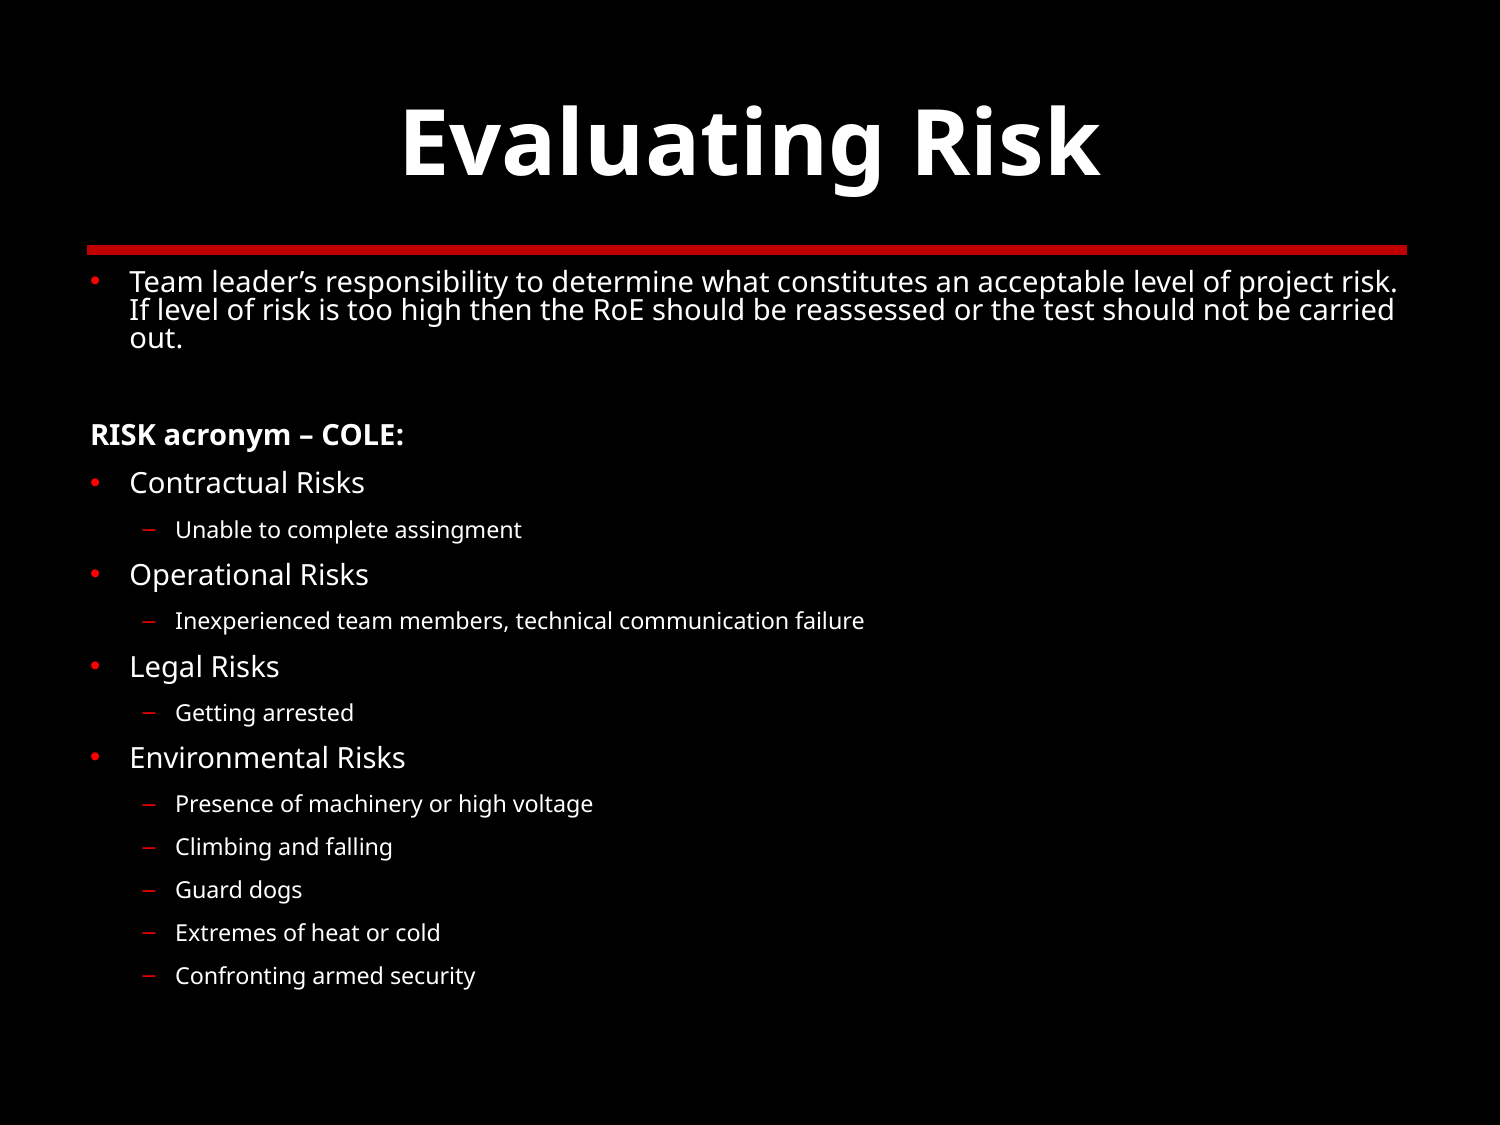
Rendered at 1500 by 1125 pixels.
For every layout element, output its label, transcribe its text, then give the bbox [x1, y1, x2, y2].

list Team leader’s responsibility to determine what constitutes an acceptable level of project risk. If level of risk is too high then the RoE should be reassessed or the test should not be carried out. RISK acronym – COLE: Contractual Risks Unable to complete assingment Operational Risks Inexperienced team members, technical communication failure Legal Risks Getting arrested Environmental Risks Presence of machinery or high voltage Climbing and falling Guard dogs Extremes of heat or cold Confronting armed security [75, 262, 1425, 1005]
title Evaluating Risk [75, 45, 1425, 233]
